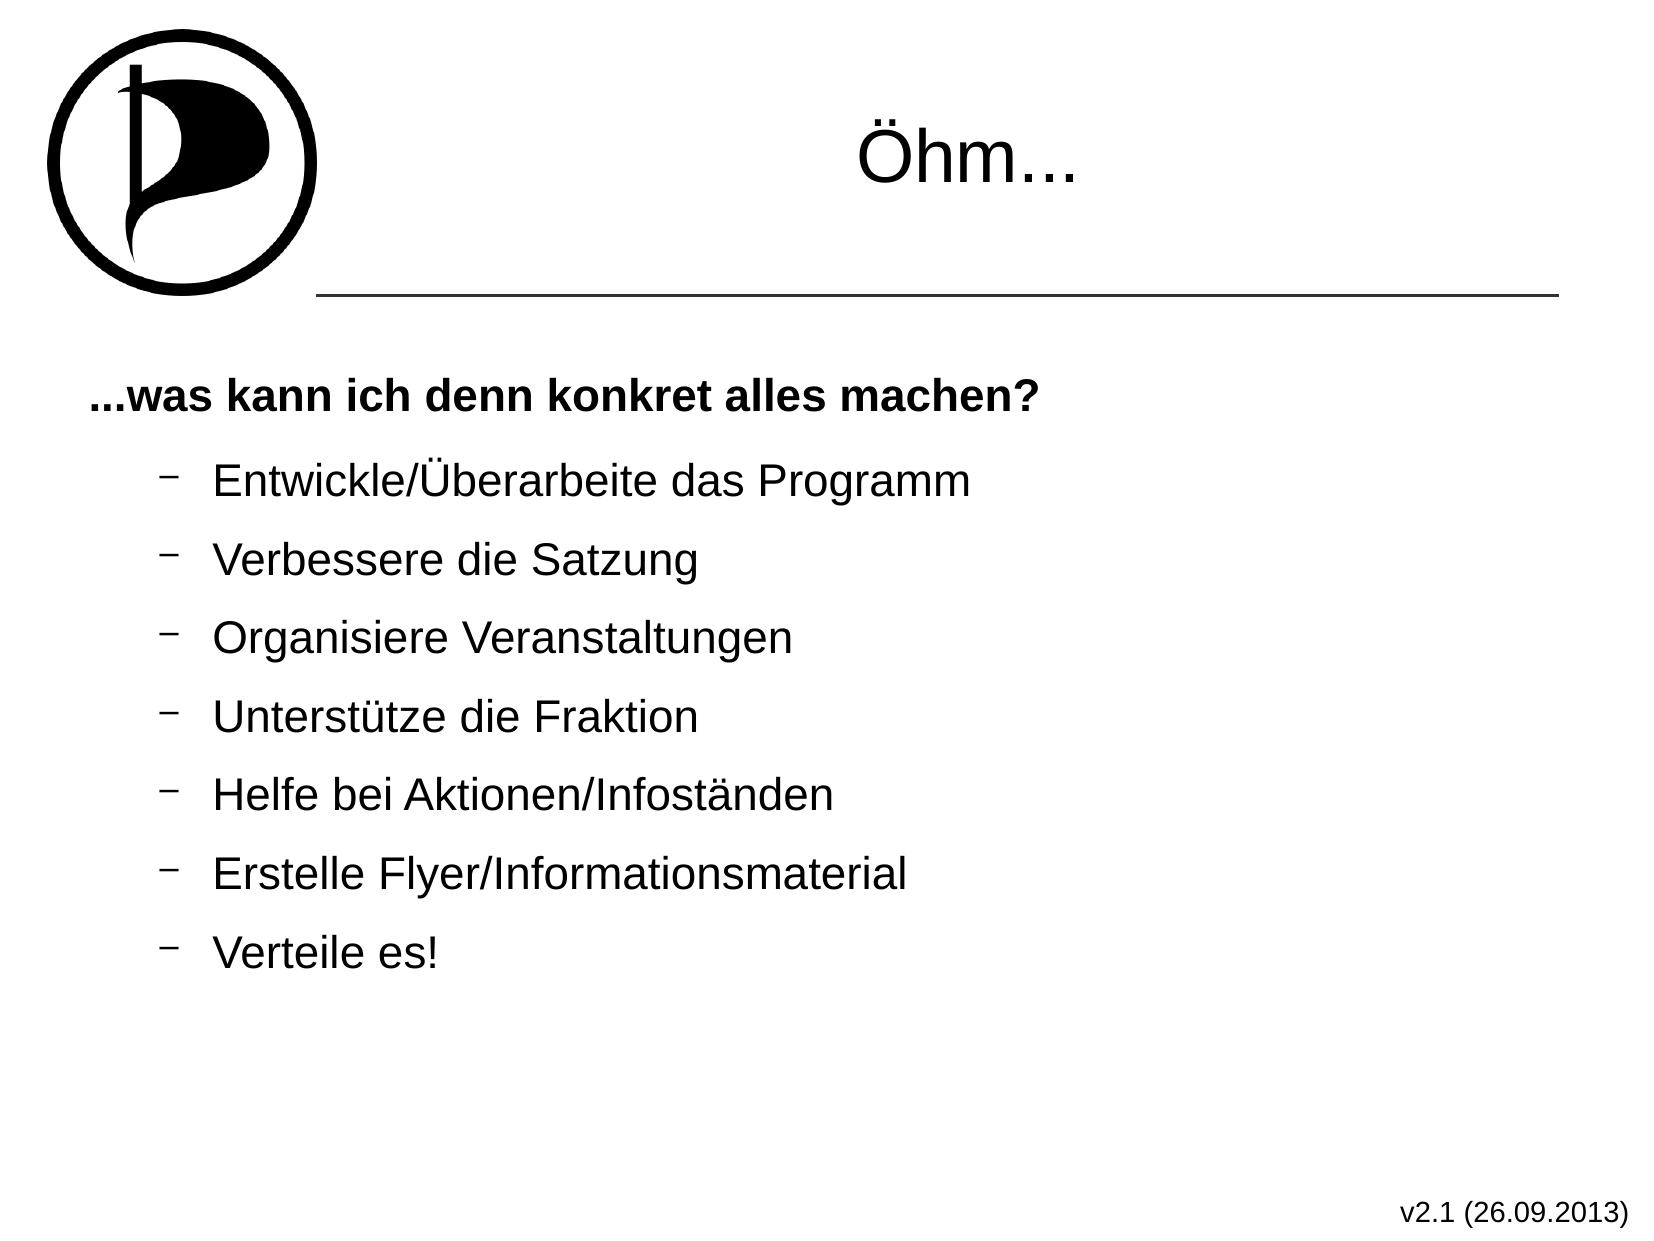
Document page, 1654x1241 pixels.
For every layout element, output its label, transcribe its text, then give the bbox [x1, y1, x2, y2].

title Öhm... [366, 49, 1571, 257]
list v2.1 (26.09.2013) [1358, 1192, 1654, 1241]
picture [47, 29, 317, 296]
list ...was kann ich denn konkret alles machen? Entwickle/Überarbeite das Programm Verbessere die Satzung Organisiere Veranstaltungen Unterstütze die Fraktion Helfe bei Aktionen/Infoständen Erstelle Flyer/Informationsmaterial Verteile es! [70, 366, 1550, 1086]
